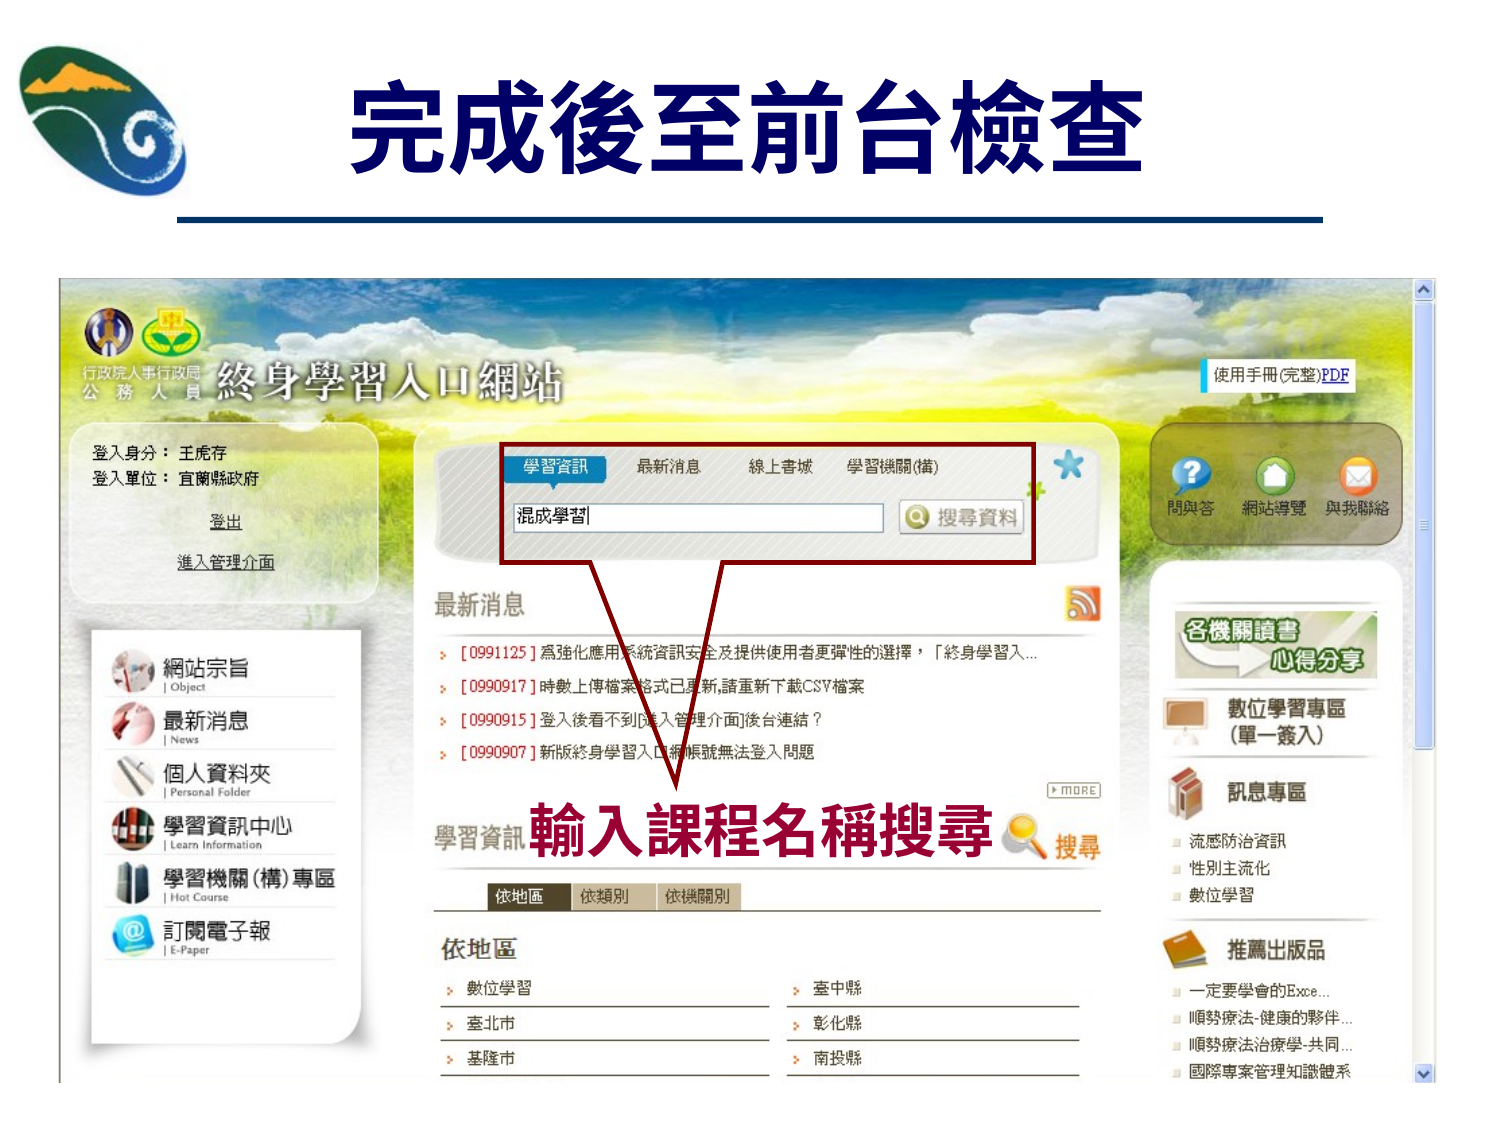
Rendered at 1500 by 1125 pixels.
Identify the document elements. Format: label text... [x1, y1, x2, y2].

text_box 完成後至前台檢查 [110, 55, 1385, 196]
picture [17, 42, 190, 199]
text_box 輸入課程名稱搜尋 [513, 786, 1034, 873]
picture [58, 278, 1438, 1083]
